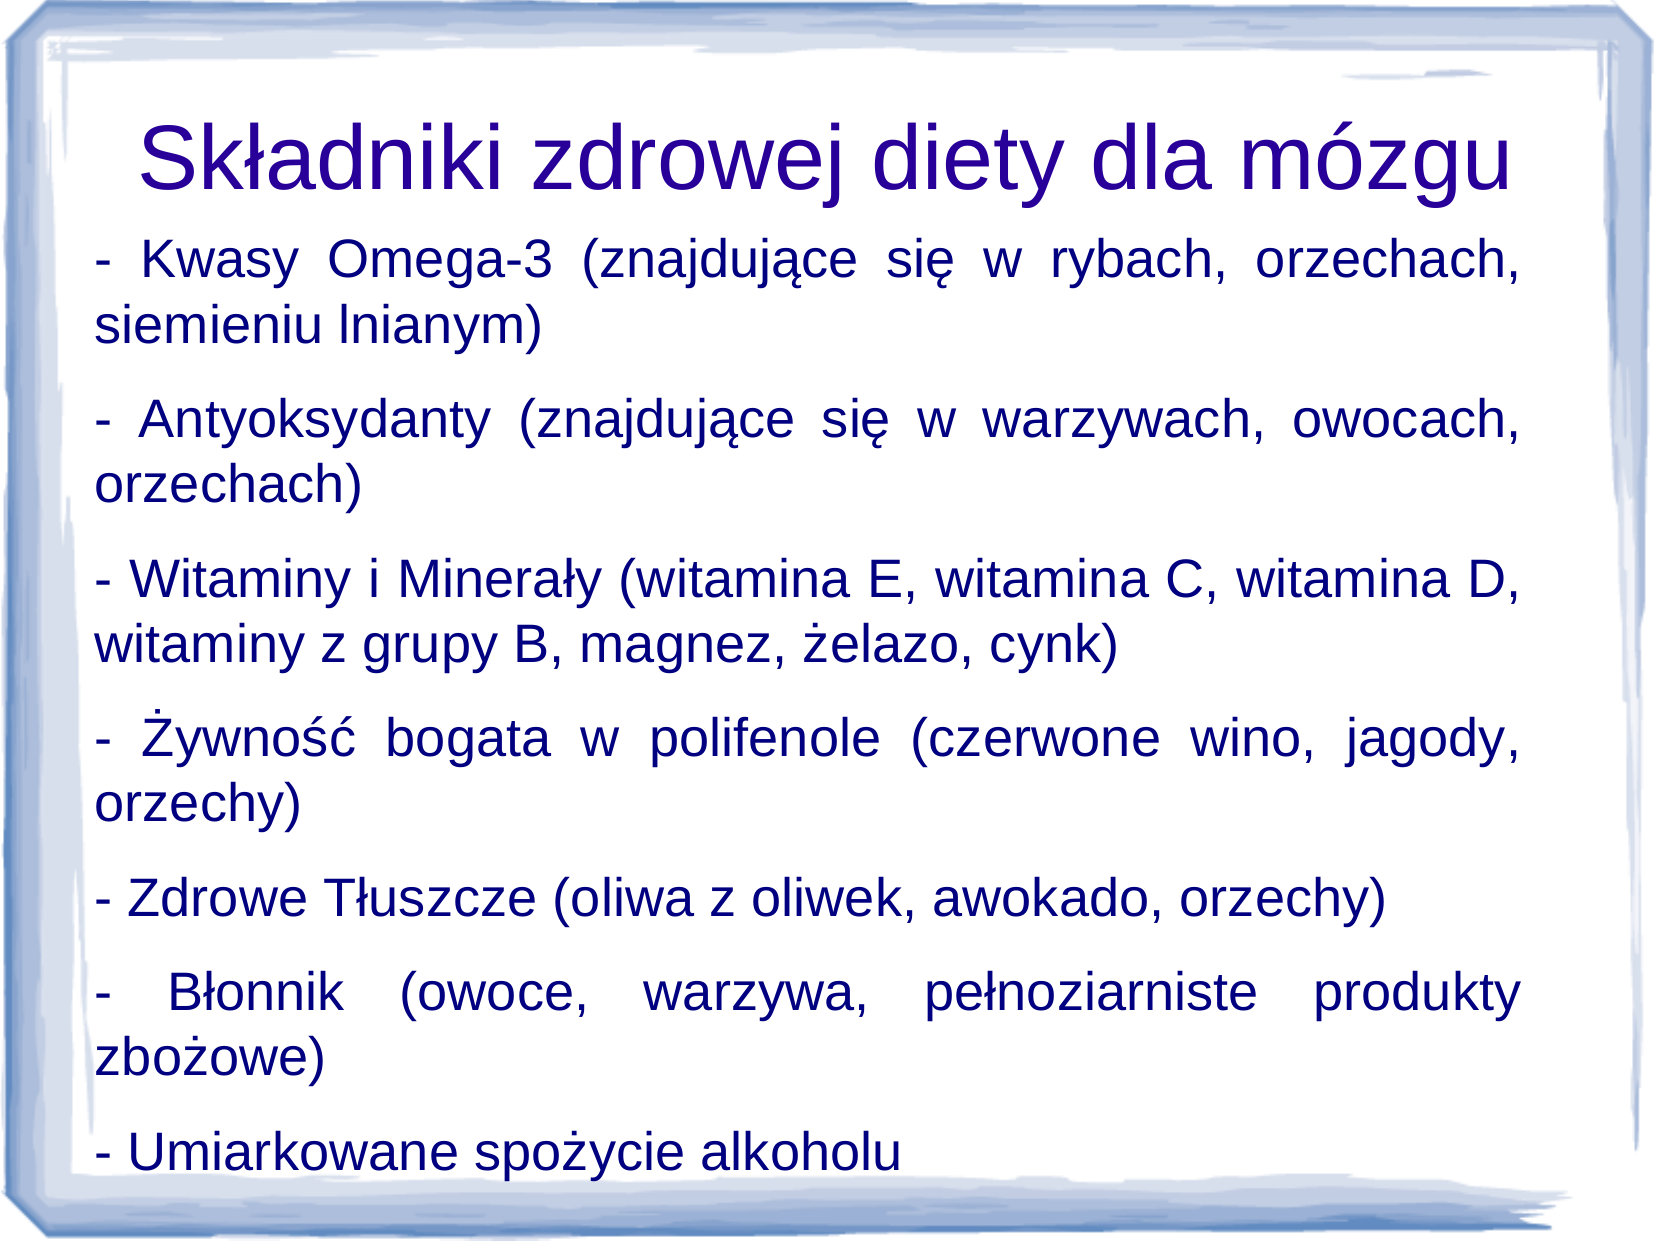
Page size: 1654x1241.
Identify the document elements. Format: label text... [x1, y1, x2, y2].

list - Kwasy Omega-3 (znajdujące się w rybach, orzechach, siemieniu lnianym) - Antyoksydanty (znajdujące się w warzywach, owocach, orzechach) - Witaminy i Minerały (witamina E, witamina C, witamina D, witaminy z grupy B, magnez, żelazo, cynk) - Żywność bogata w polifenole (czerwone wino, jagody, orzechy) - Zdrowe Tłuszcze (oliwa z oliwek, awokado, orzechy) - Błonnik (owoce, warzywa, pełnoziarniste produkty zbożowe) - Umiarkowane spożycie alkoholu [94, 223, 1548, 1217]
title Składniki zdrowej diety dla mózgu [82, 49, 1571, 257]
